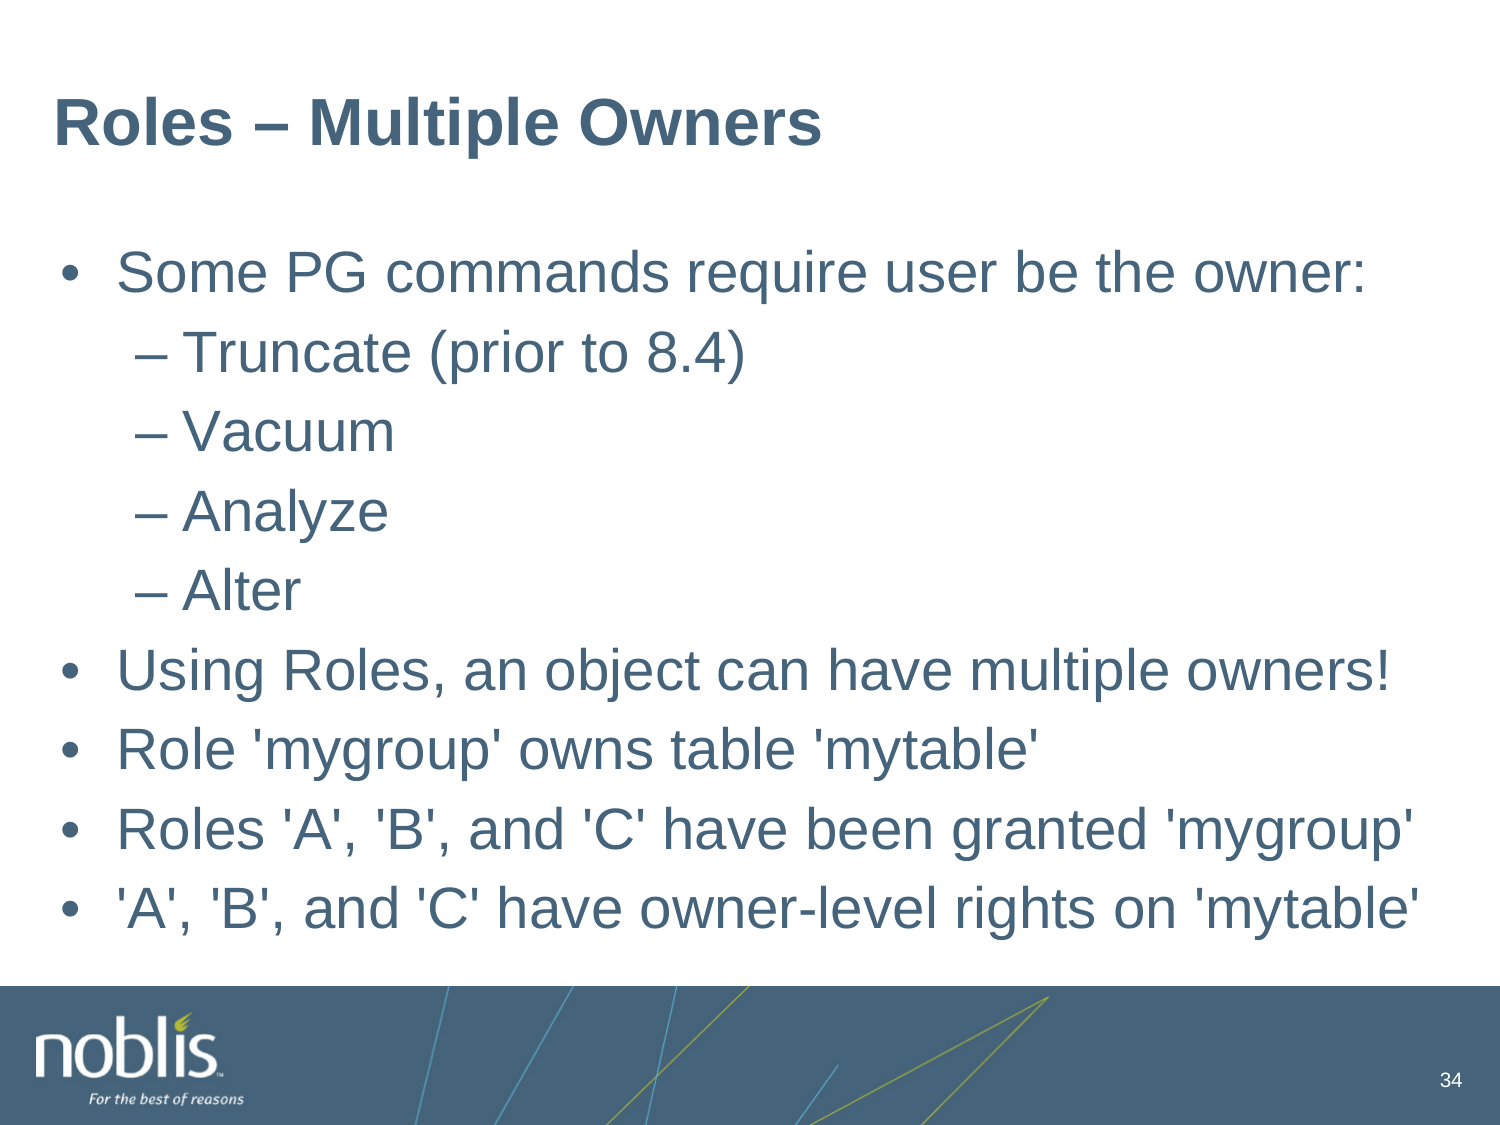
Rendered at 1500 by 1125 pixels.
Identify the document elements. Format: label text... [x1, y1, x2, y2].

list Some PG commands require user be the owner: Truncate (prior to 8.4) Vacuum Analyze Alter Using Roles, an object can have multiple owners! Role 'mygroup' owns table 'mytable' Roles 'A', 'B', and 'C' have been granted 'mygroup' 'A', 'B', and 'C' have owner-level rights on 'mytable' [60, 239, 1437, 968]
picture [0, 986, 1500, 1125]
title Roles – Multiple Owners [53, 38, 1438, 211]
